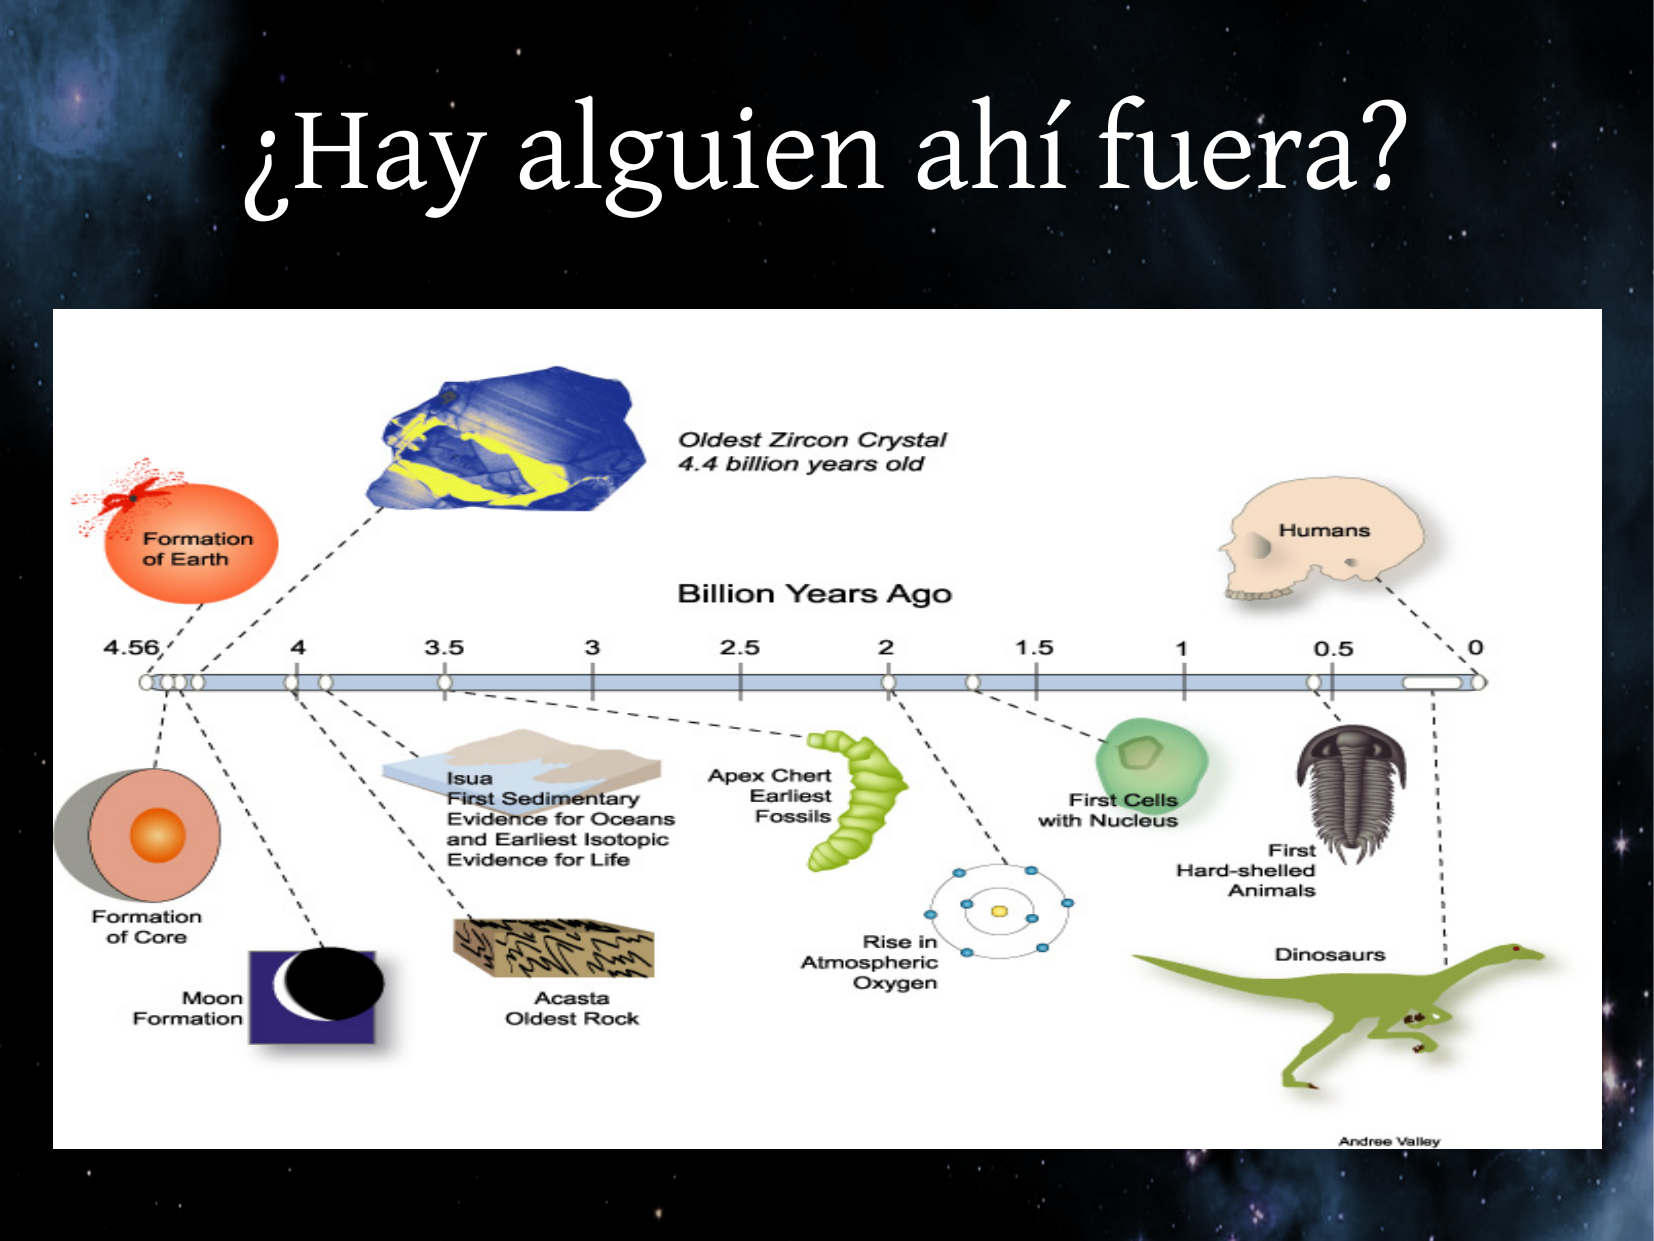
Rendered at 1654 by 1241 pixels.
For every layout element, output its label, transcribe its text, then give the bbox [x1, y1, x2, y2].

picture [0, 0, 1654, 1241]
title ¿Hay alguien ahí fuera? [82, 49, 1571, 257]
